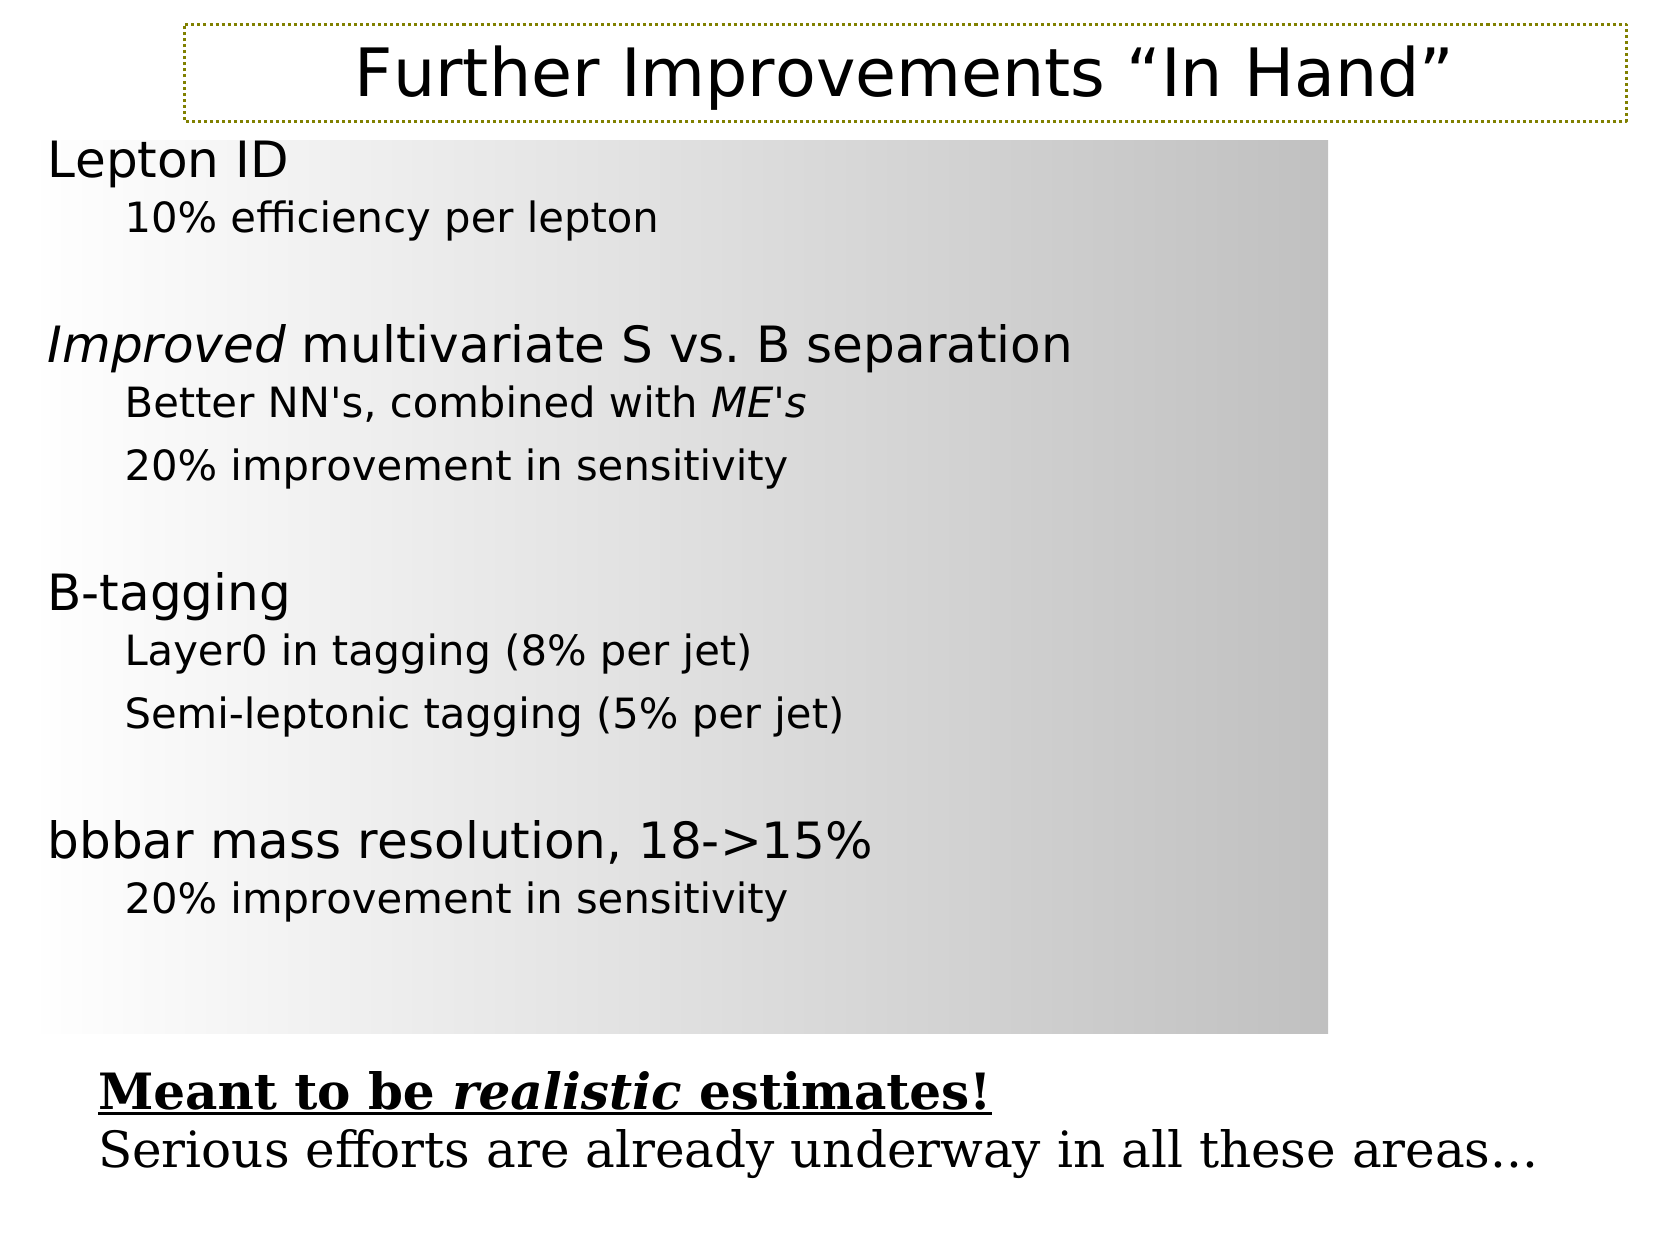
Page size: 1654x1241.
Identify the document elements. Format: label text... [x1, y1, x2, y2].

list Lepton ID 10% efficiency per lepton Improved multivariate S vs. B separation Better NN's, combined with ME's 20% improvement in sensitivity B-tagging Layer0 in tagging (8% per jet) Semi-leptonic tagging (5% per jet) bbbar mass resolution, 18->15% 20% improvement in sensitivity [30, 140, 1329, 1034]
text_box Meant to be realistic estimates! Serious efforts are already underway in all these areas... [98, 1062, 1542, 1180]
title Further Improvements “In Hand” [184, 24, 1627, 122]
